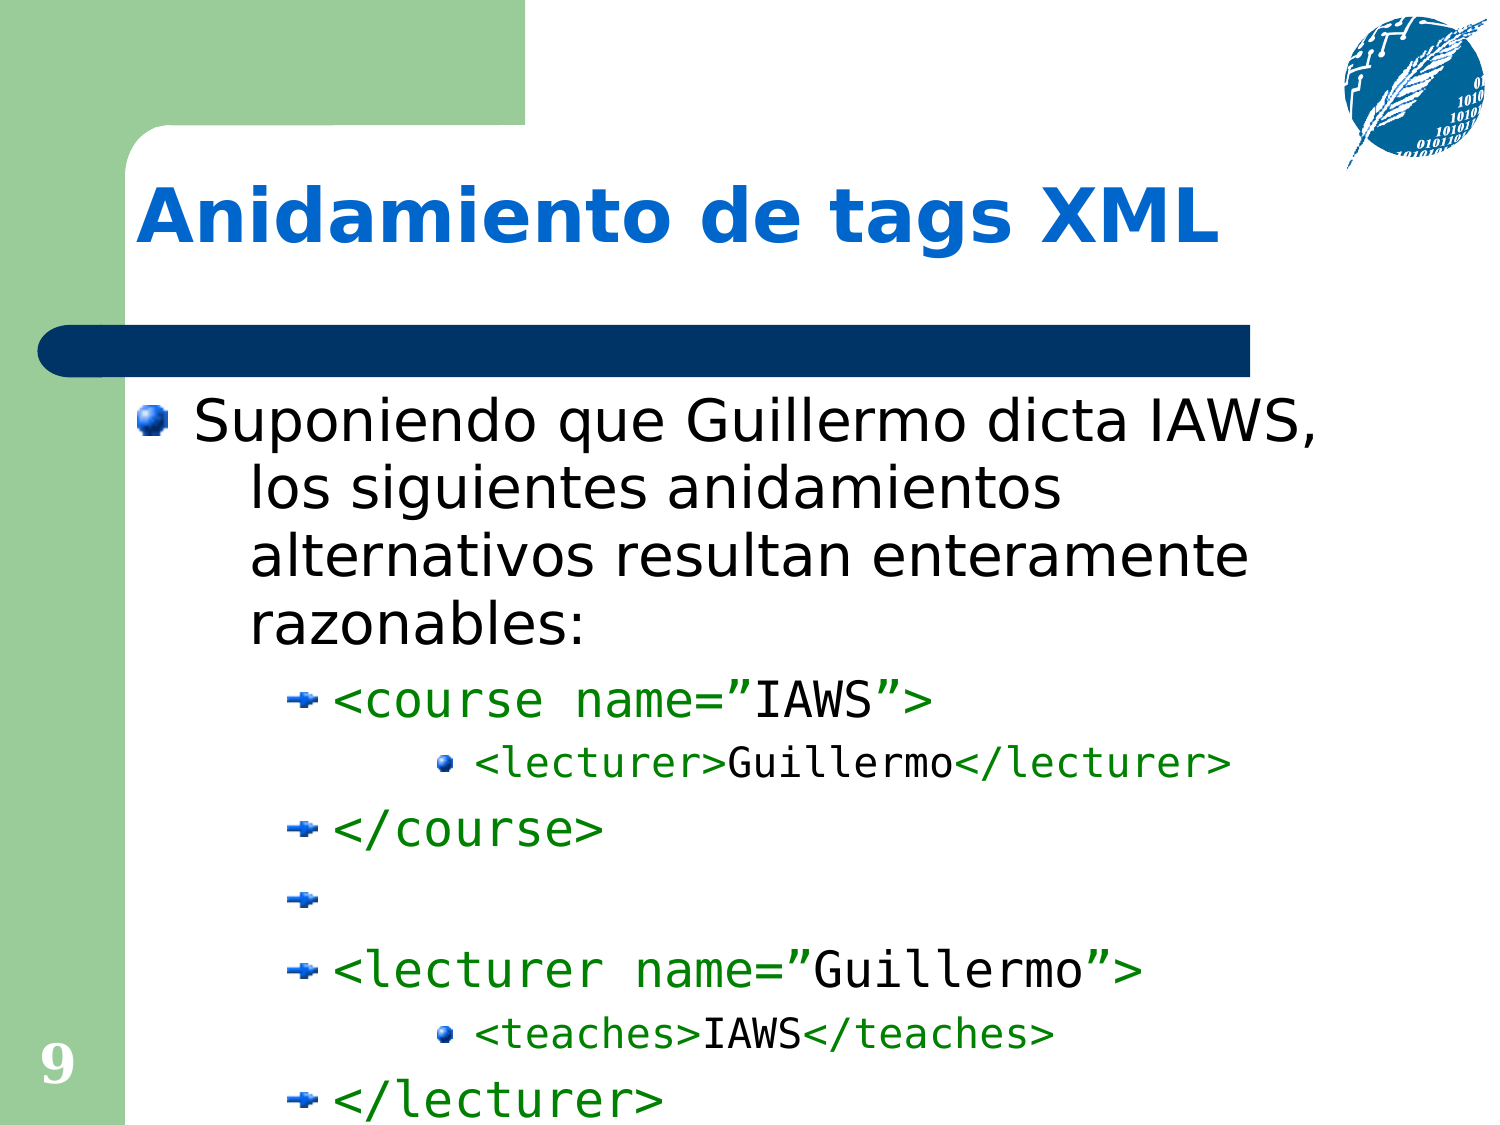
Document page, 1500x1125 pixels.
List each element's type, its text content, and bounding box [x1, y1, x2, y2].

picture [1341, 15, 1487, 172]
list Suponiendo que Guillermo dicta IAWS, los siguientes anidamientos alternativos resultan enteramente razonables: <course name=”IAWS”> <lecturer>Guillermo</lecturer> </course> <lecturer name=”Guillermo”> <teaches>IAWS</teaches> </lecturer> [137, 387, 1400, 1090]
picture [287, 1092, 318, 1108]
title Anidamiento de tags XML [136, 135, 1413, 302]
picture [1433, 139, 1440, 147]
picture [1436, 127, 1450, 136]
picture [1427, 138, 1431, 148]
picture [1416, 140, 1425, 149]
